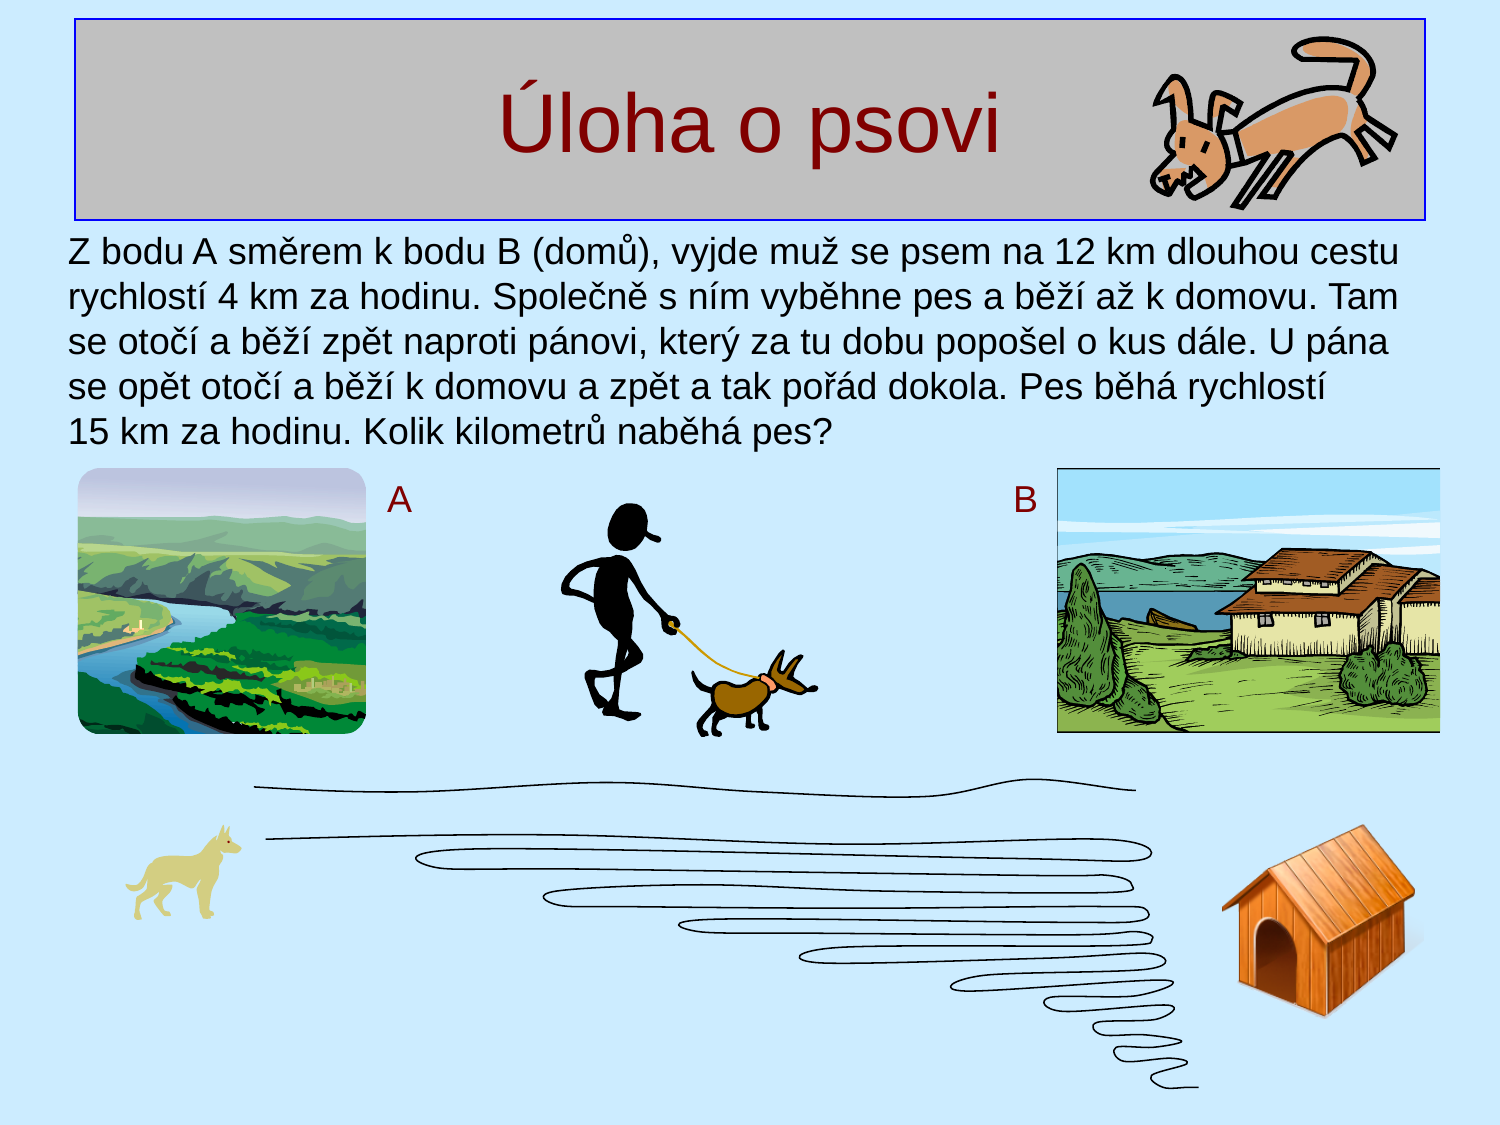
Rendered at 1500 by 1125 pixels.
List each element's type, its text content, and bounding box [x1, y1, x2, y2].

text_box B [998, 467, 1054, 528]
title Úloha o psovi [75, 19, 1425, 219]
picture [1057, 467, 1441, 733]
picture [560, 503, 819, 737]
picture [1222, 822, 1424, 1024]
picture [123, 822, 243, 921]
text_box Z bodu A směrem k bodu B (domů), vyjde muž se psem na 12 km dlouhou cestu rychlostí 4 km za hodinu. Společně s ním vyběhne pes a běží až k domovu. Tam se otočí a běží zpět naproti pánovi, který za tu dobu popošel o kus dále. U pána se opět otočí a běží k domovu a zpět a tak pořád dokola. Pes běhá rychlostí 15 km za hodinu. Kolik kilometrů naběhá pes? [53, 219, 1447, 460]
picture [76, 467, 367, 735]
picture [1149, 36, 1399, 211]
text_box A [372, 467, 428, 528]
